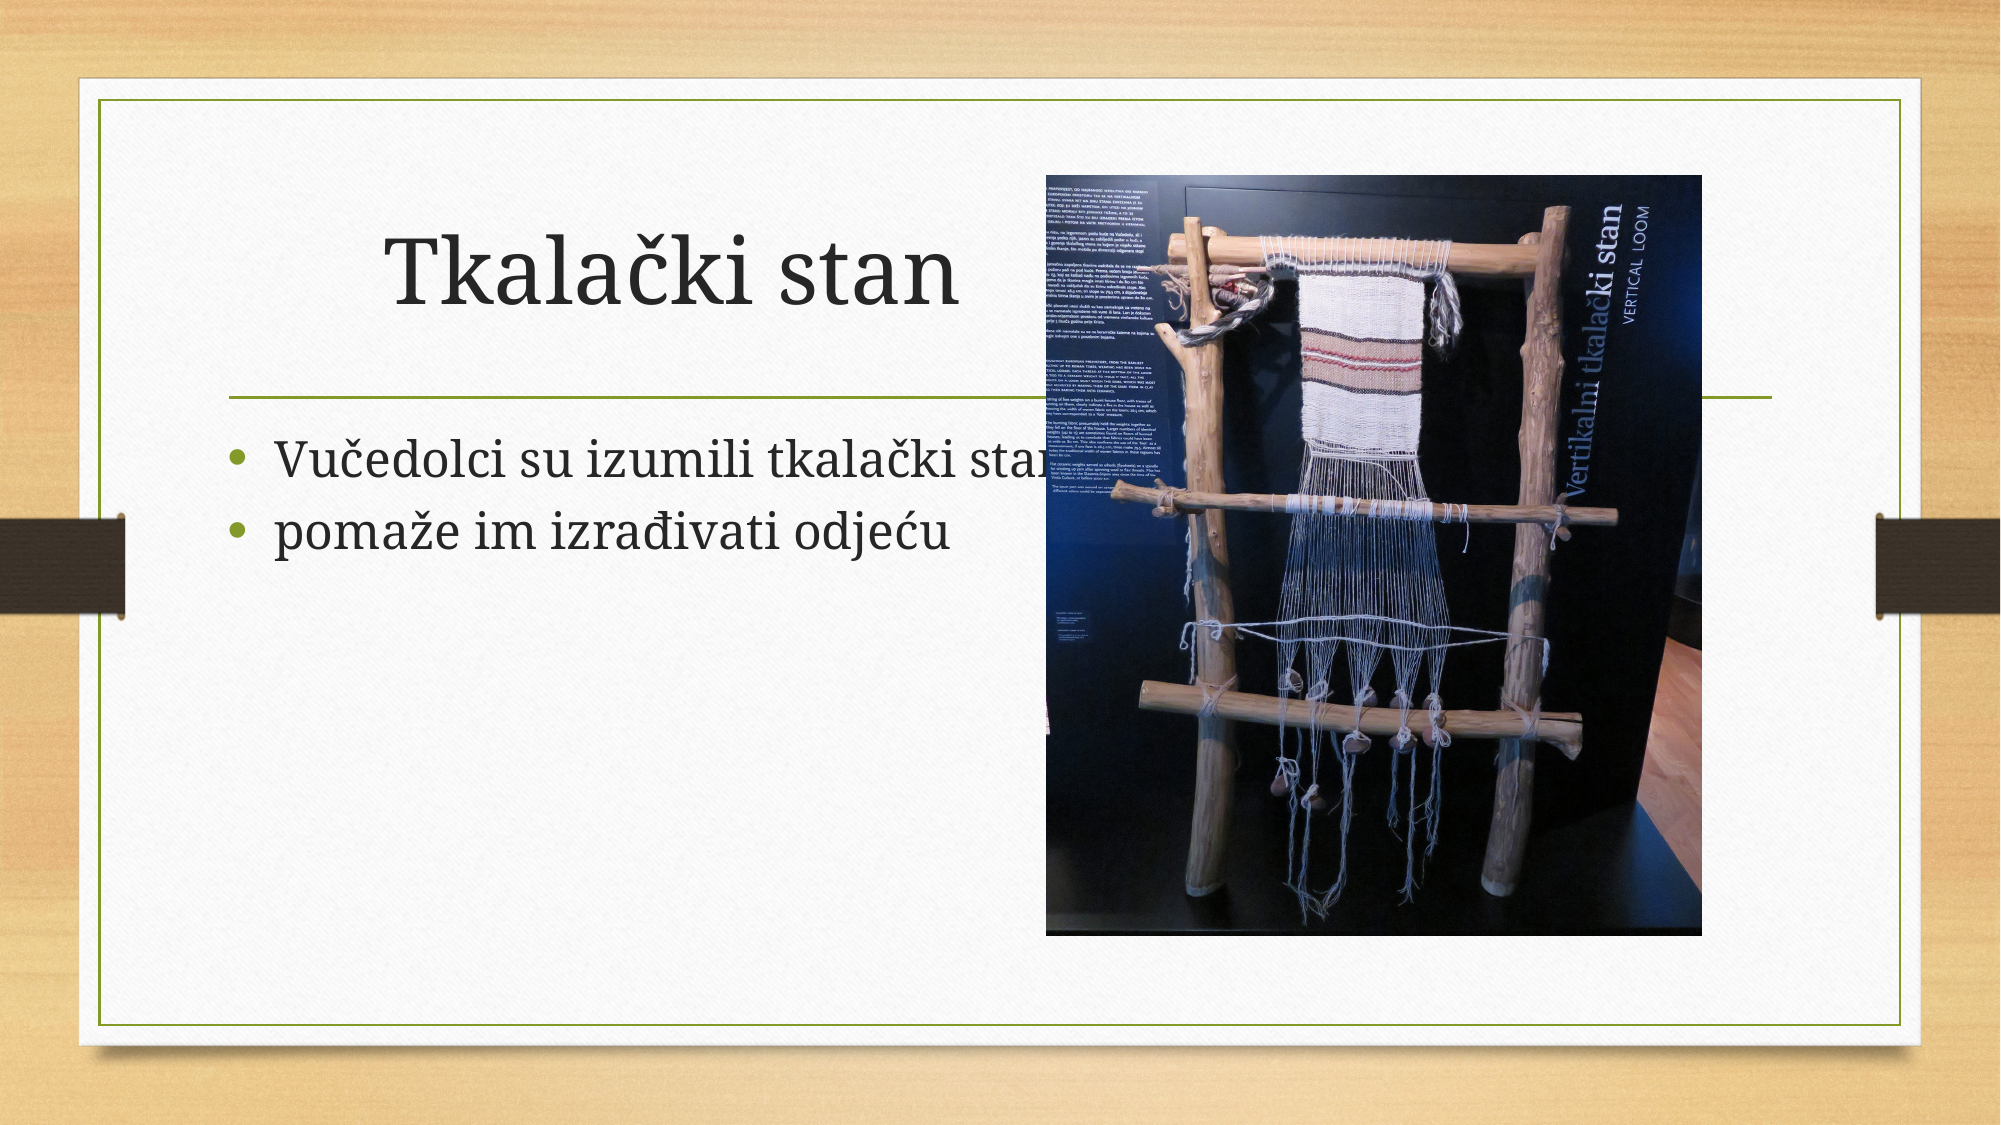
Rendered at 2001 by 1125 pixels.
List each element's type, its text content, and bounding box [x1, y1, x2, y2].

picture [1046, 175, 1702, 936]
list Vučedolci su izumili tkalački stan pomaže im izrađivati odjeću [212, 419, 1788, 964]
title Tkalački stan [212, 161, 1135, 376]
